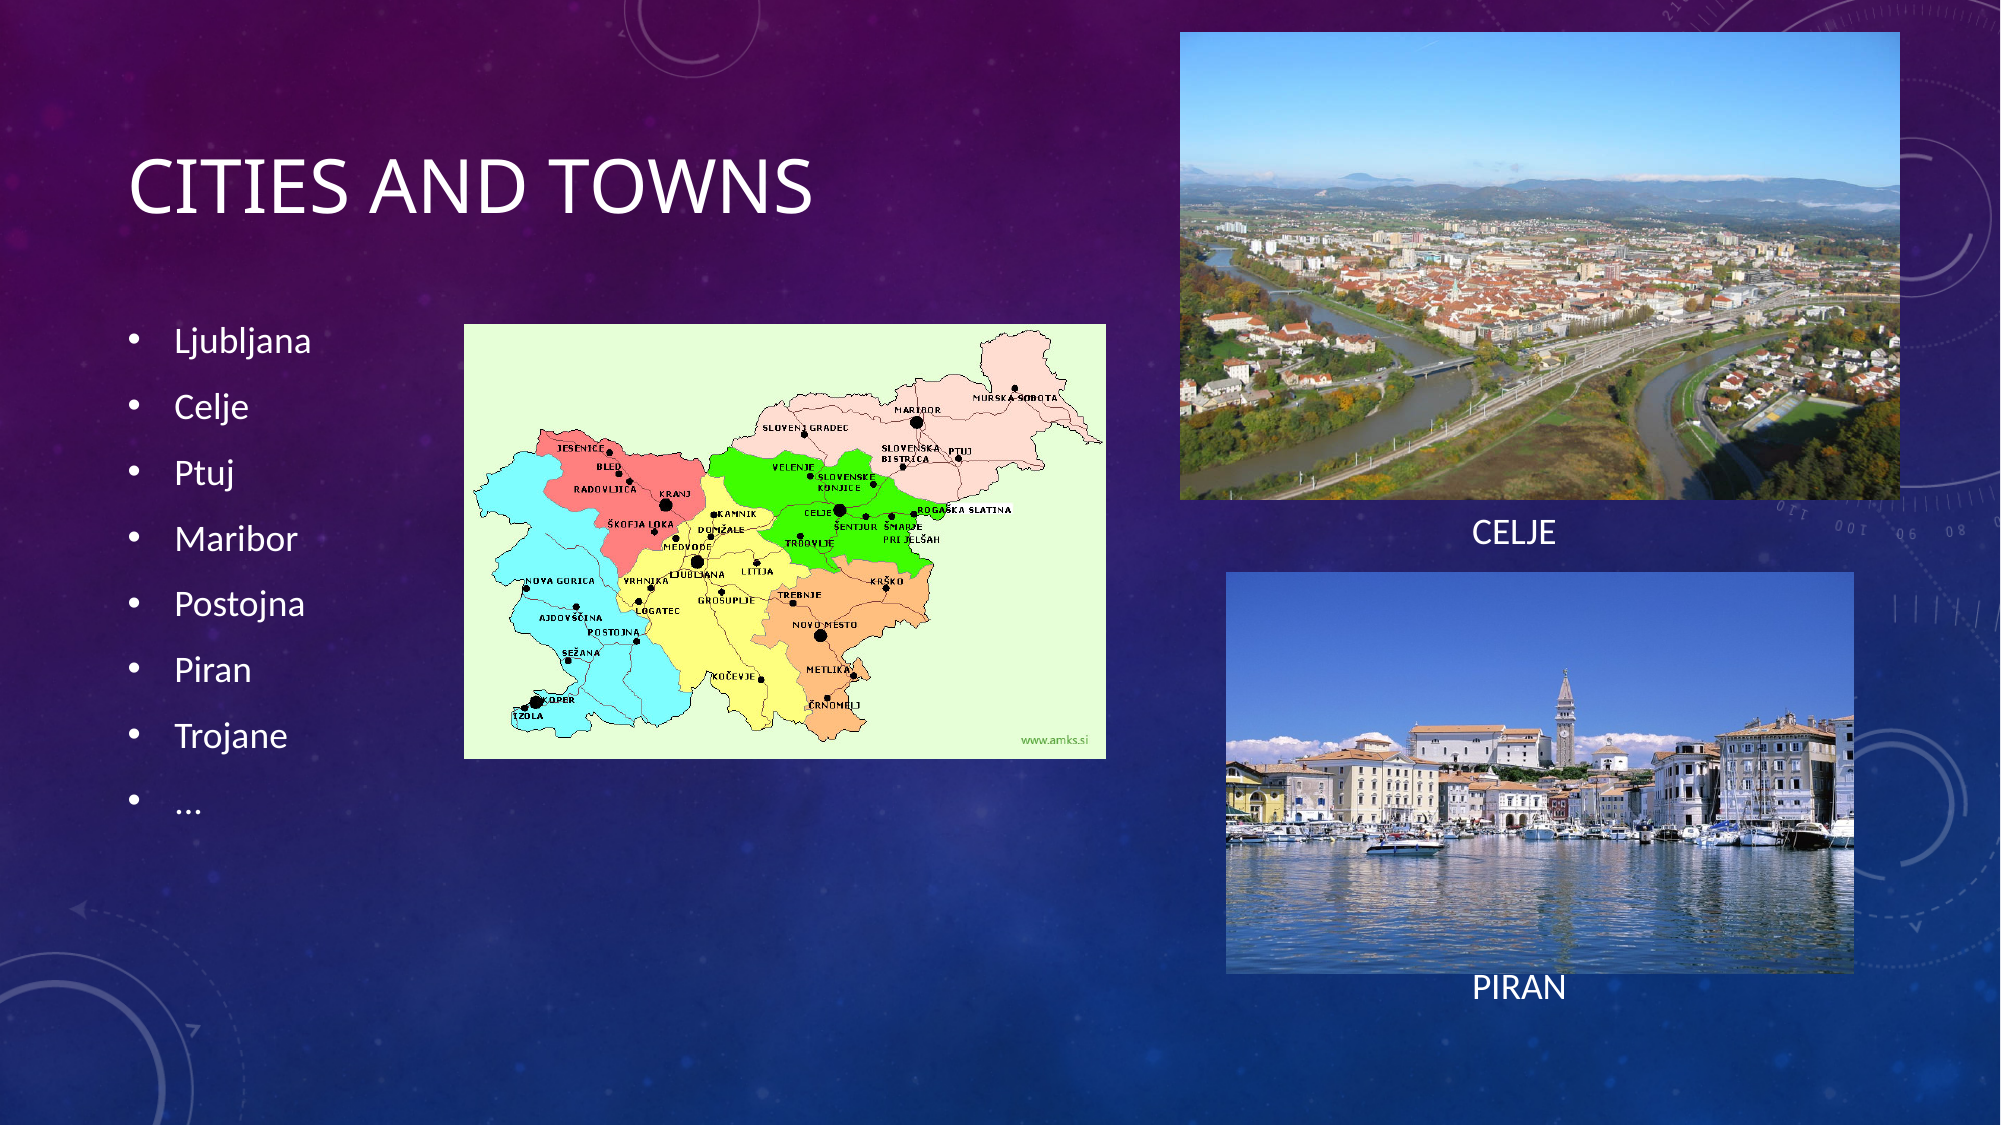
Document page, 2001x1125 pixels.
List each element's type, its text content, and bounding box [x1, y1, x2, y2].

text_box CELJE [1457, 499, 2000, 560]
text_box PIRAN [1457, 955, 1951, 1015]
picture [0, 0, 2001, 1125]
title Cities and towns [112, 63, 1180, 302]
list Ljubljana Celje Ptuj Maribor Postojna Piran Trojane ... [112, 302, 1775, 902]
